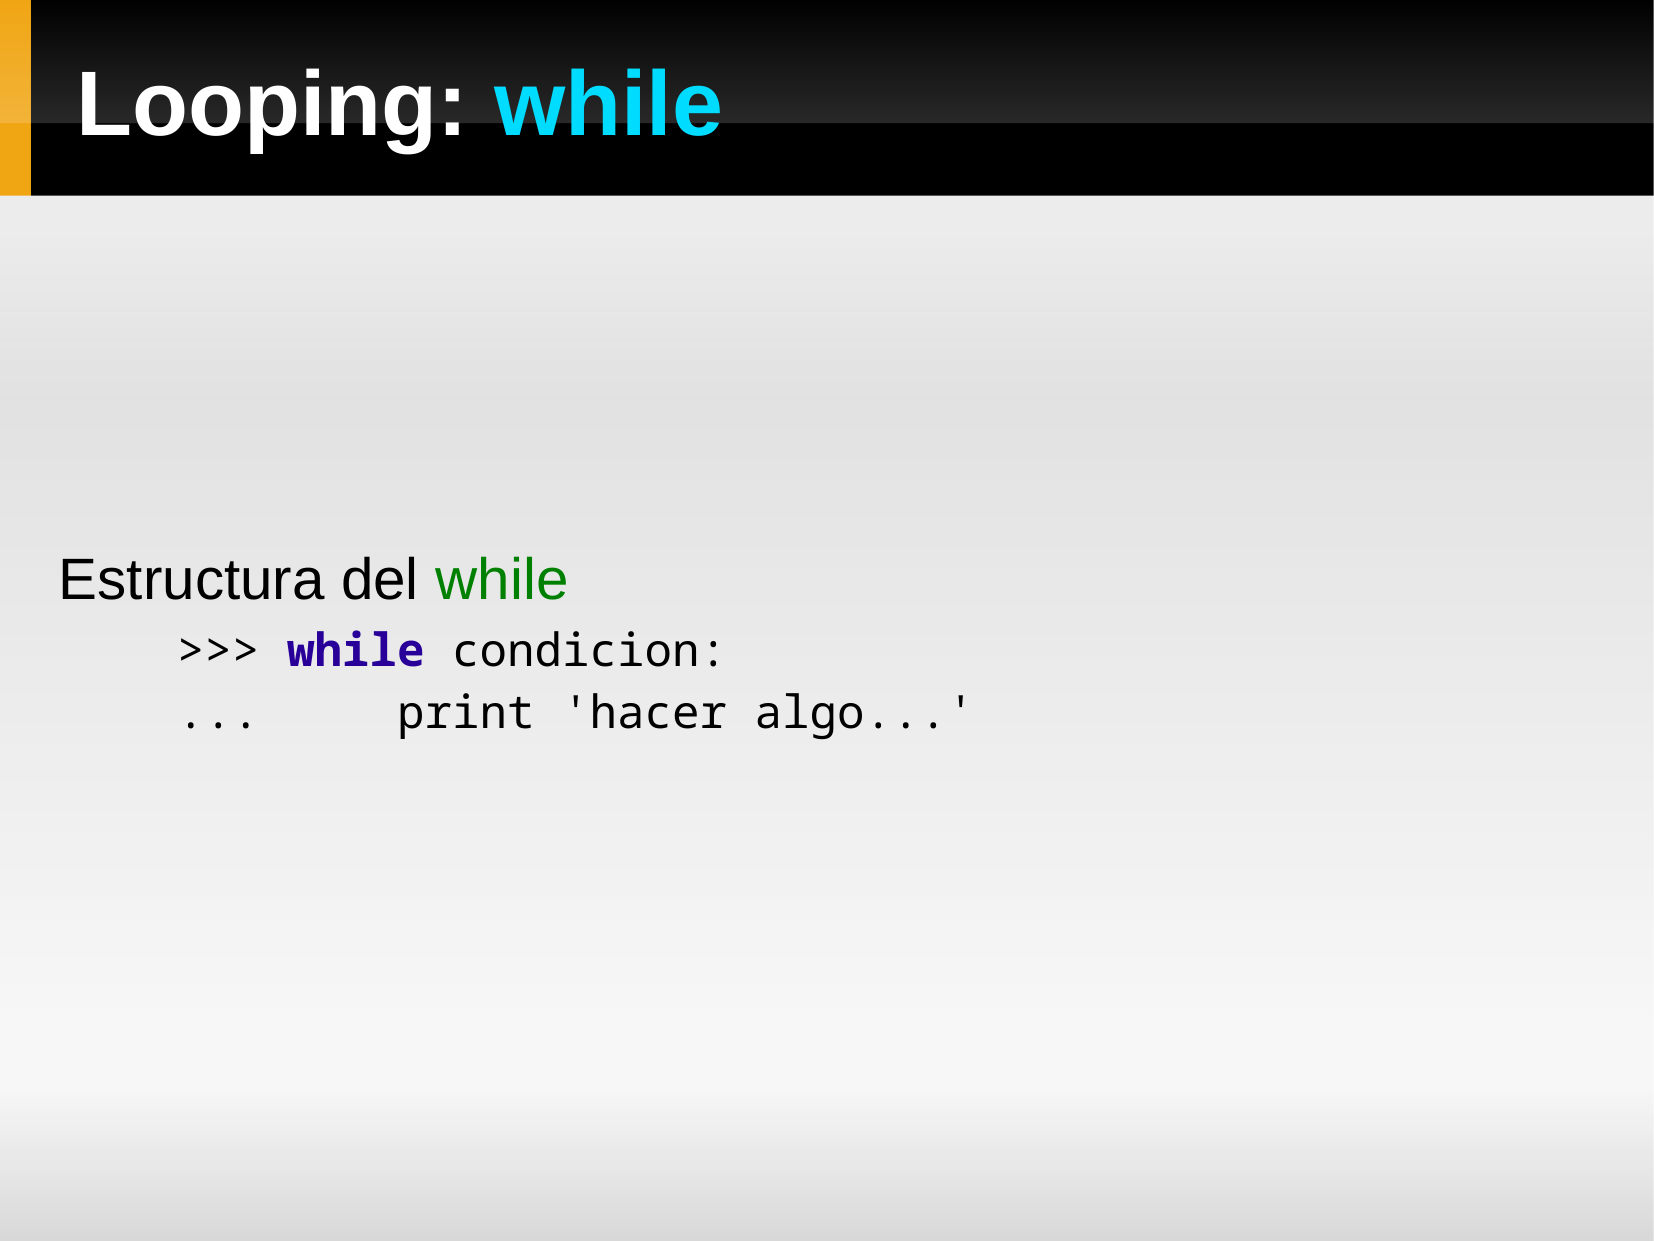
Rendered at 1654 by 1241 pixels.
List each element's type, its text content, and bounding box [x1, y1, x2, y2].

picture [0, 0, 1654, 1241]
subtitle Estructura del while >>> while condicion: ... print 'hacer algo...' [59, 295, 1548, 1100]
title Looping: while [76, 7, 1565, 200]
